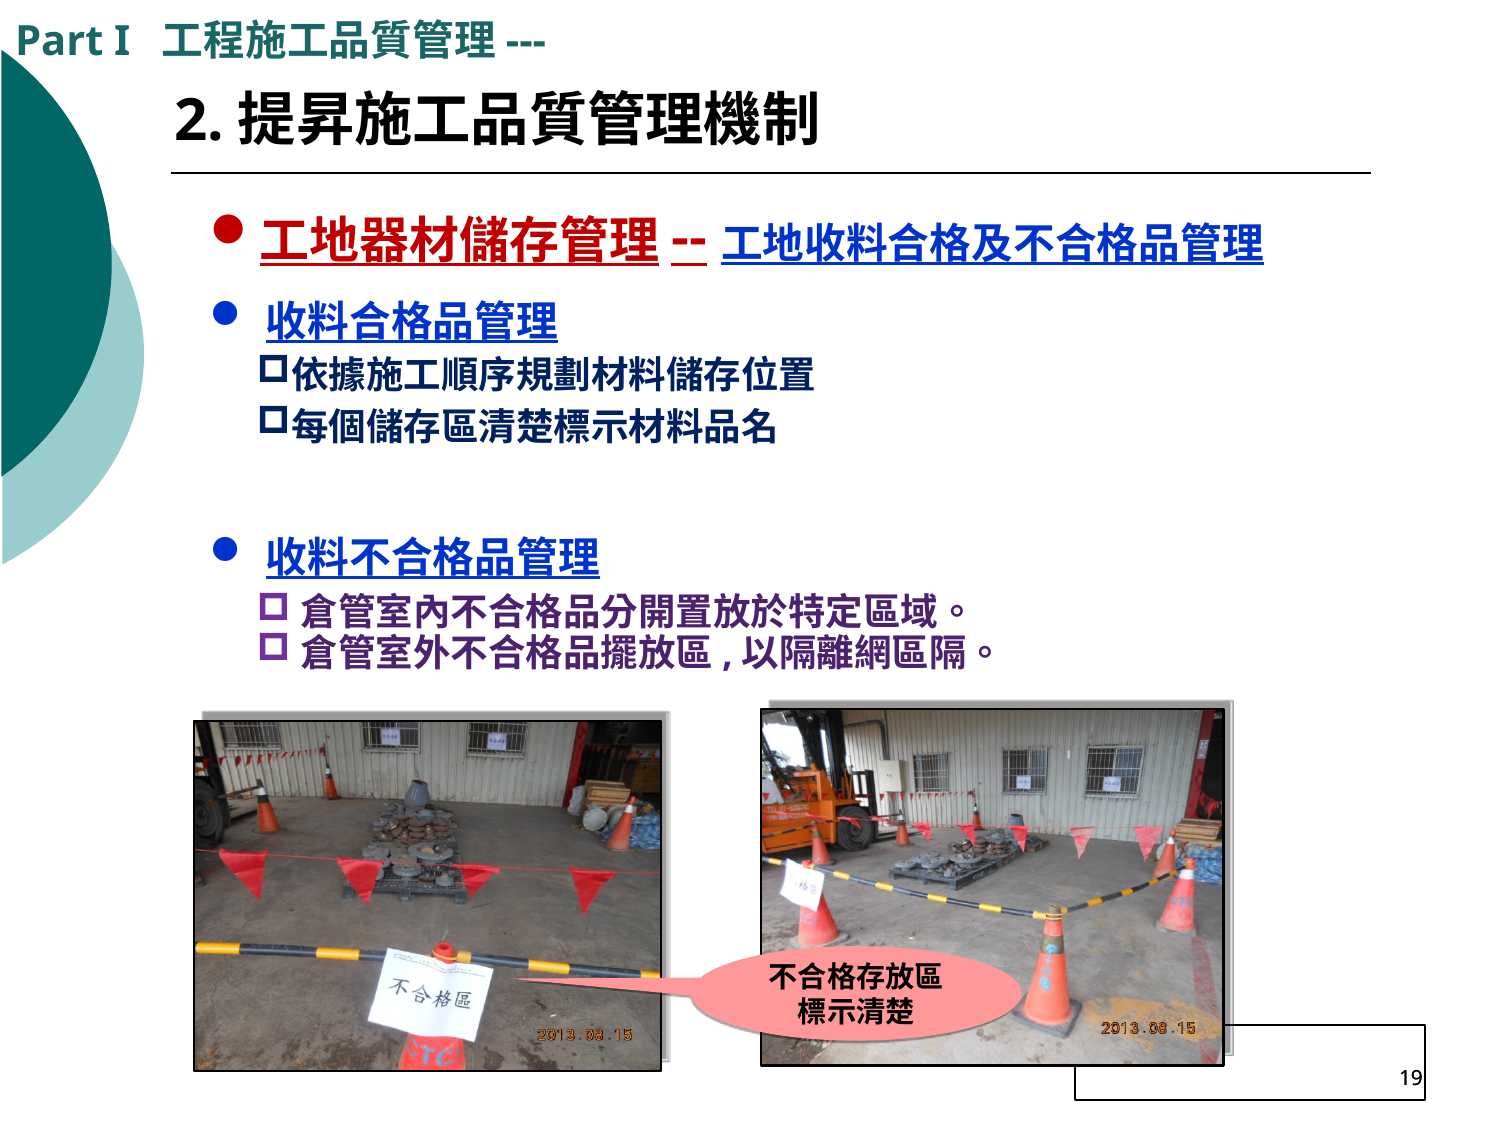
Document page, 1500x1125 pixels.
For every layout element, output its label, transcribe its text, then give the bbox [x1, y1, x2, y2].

text_box 倉管室內不合格品分開置放於特定區域。 倉管室外不合格品擺放區,以隔離網區隔。 [242, 586, 1022, 682]
text_box 不合格存放區標示清楚 [509, 946, 1022, 1041]
picture [761, 709, 1223, 1065]
picture [194, 721, 660, 1071]
text_box Part I 工程施工品質管理--- [0, 0, 597, 79]
text_box 依據施工順序規劃材料儲存位置 每個儲存區清楚標示材料品名 [242, 343, 916, 455]
text_box 收料不合格品管理 [194, 527, 632, 598]
slide_number <編號> [1074, 1025, 1425, 1100]
text_box 工地器材儲存管理--工地收料合格及不合格品管理 [194, 193, 1353, 278]
text_box 收料合格品管理 [194, 290, 680, 362]
text_box 2.提昇施工品質管理機制 [159, 66, 1376, 169]
